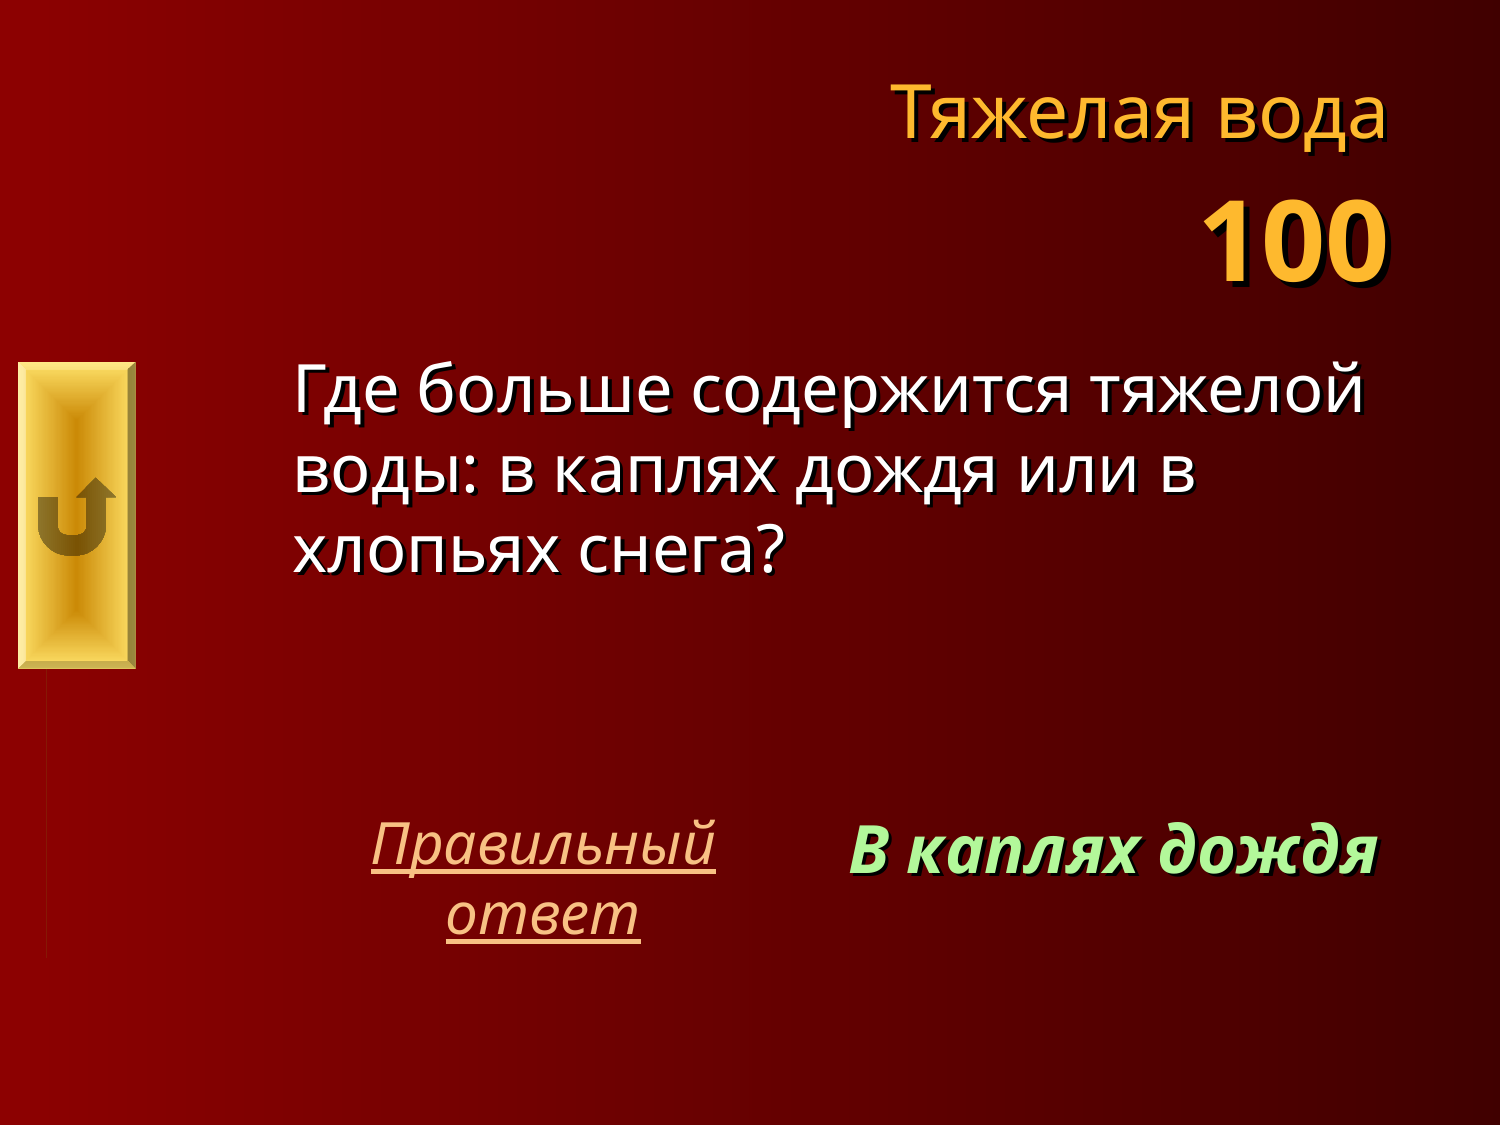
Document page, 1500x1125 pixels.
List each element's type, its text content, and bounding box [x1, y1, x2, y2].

text_box 60 [17, 361, 26, 669]
subtitle Где больше содержится тяжелой воды: в каплях дождя или в хлопьях снега? [277, 337, 1447, 764]
text_box 100 [1163, 160, 1424, 291]
title Тяжелая вода [797, 54, 1483, 161]
text_box В каплях дождя [253, 798, 1412, 1094]
text_box Правильный ответ [253, 798, 833, 882]
text_box [19, 361, 136, 669]
